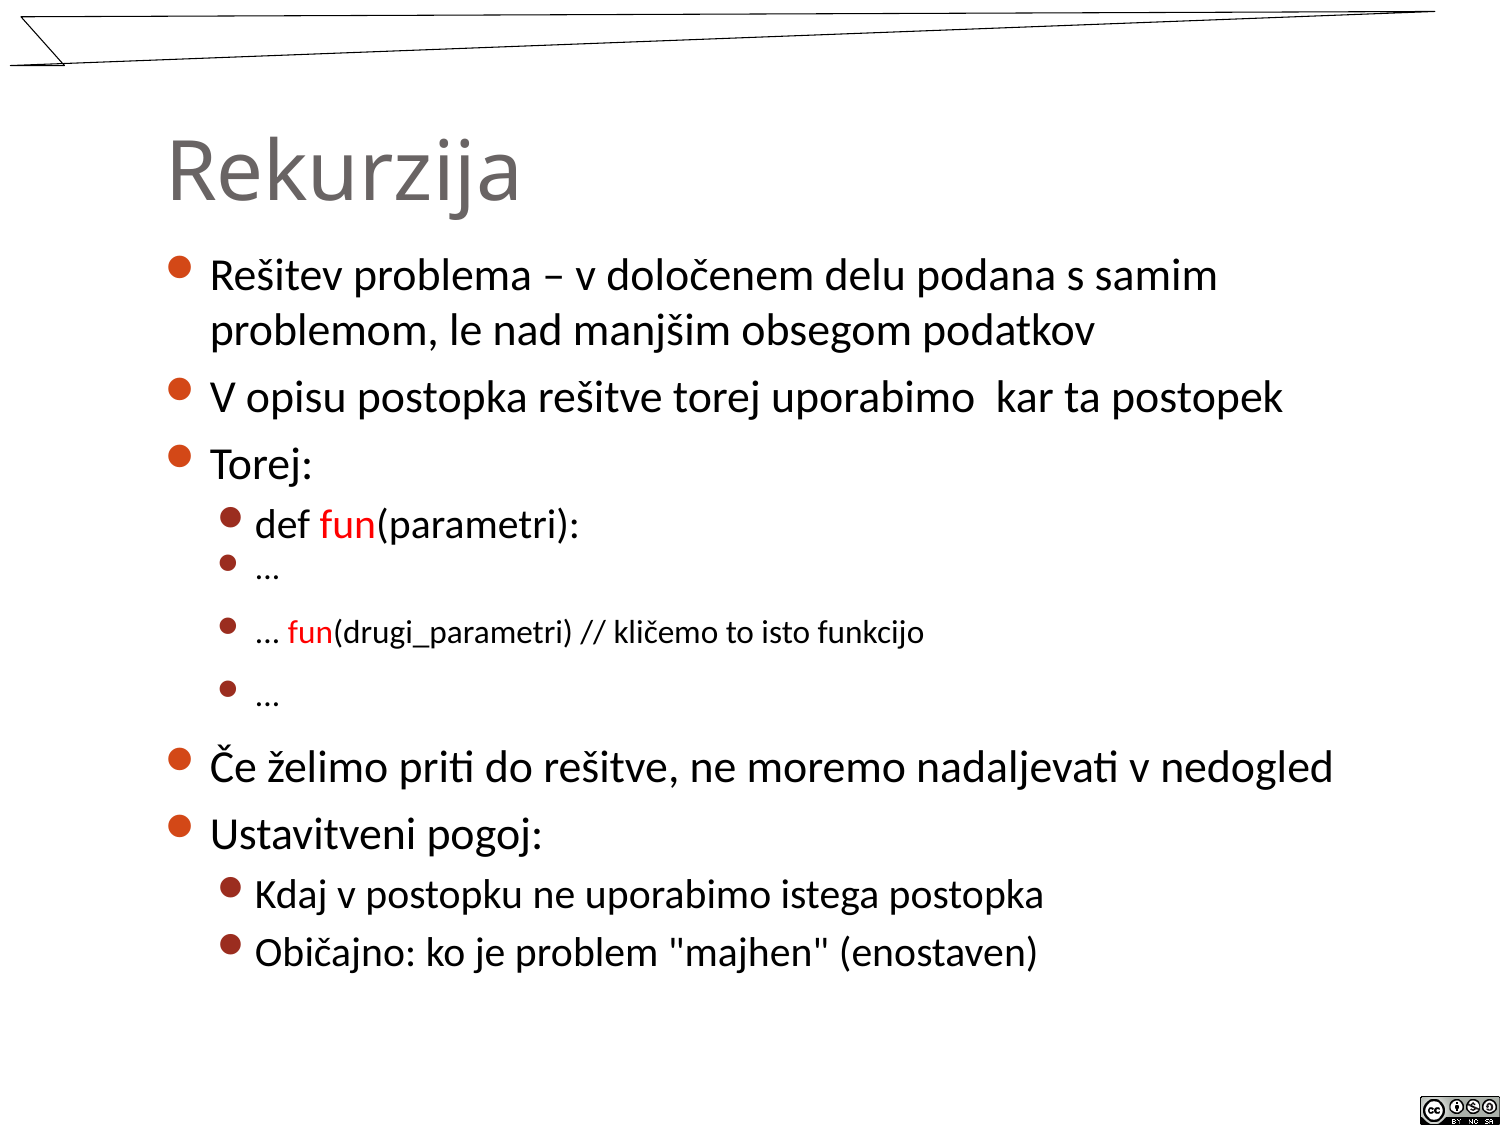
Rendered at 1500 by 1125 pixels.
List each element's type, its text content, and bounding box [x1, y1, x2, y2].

picture [1420, 1096, 1500, 1125]
title Rekurzija [150, 45, 1425, 233]
list Rešitev problema – v določenem delu podana s samim problemom, le nad manjšim obsegom podatkov V opisu postopka rešitve torej uporabimo kar ta postopek Torej: def fun(parametri): ... ... fun(drugi_parametri) // kličemo to isto funkcijo ... Če želimo priti do rešitve, ne moremo nadaljevati v nedogled Ustavitveni pogoj: Kdaj v postopku ne uporabimo istega postopka Običajno: ko je problem "majhen" (enostaven) [150, 237, 1425, 988]
